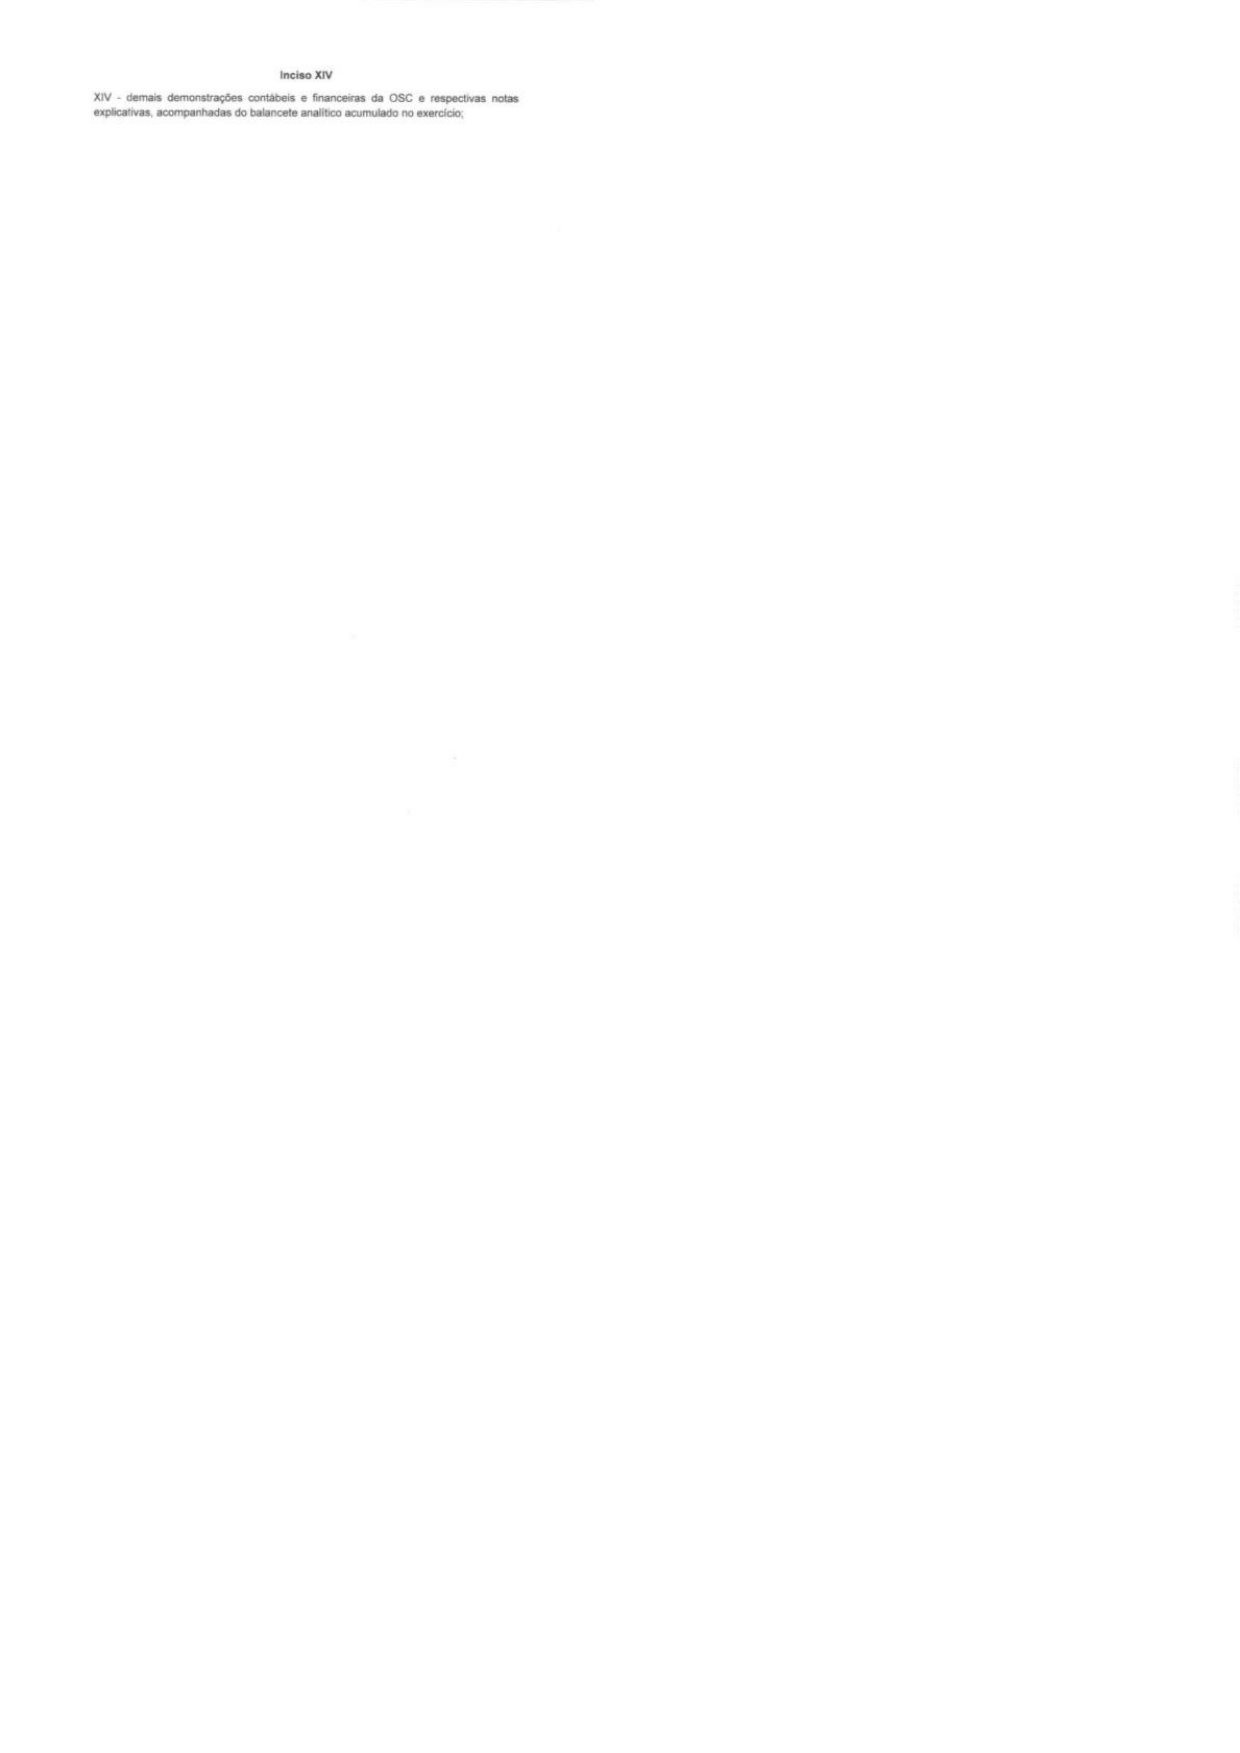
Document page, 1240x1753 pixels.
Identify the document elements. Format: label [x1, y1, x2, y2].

text_box [0, 0, 1240, 1753]
